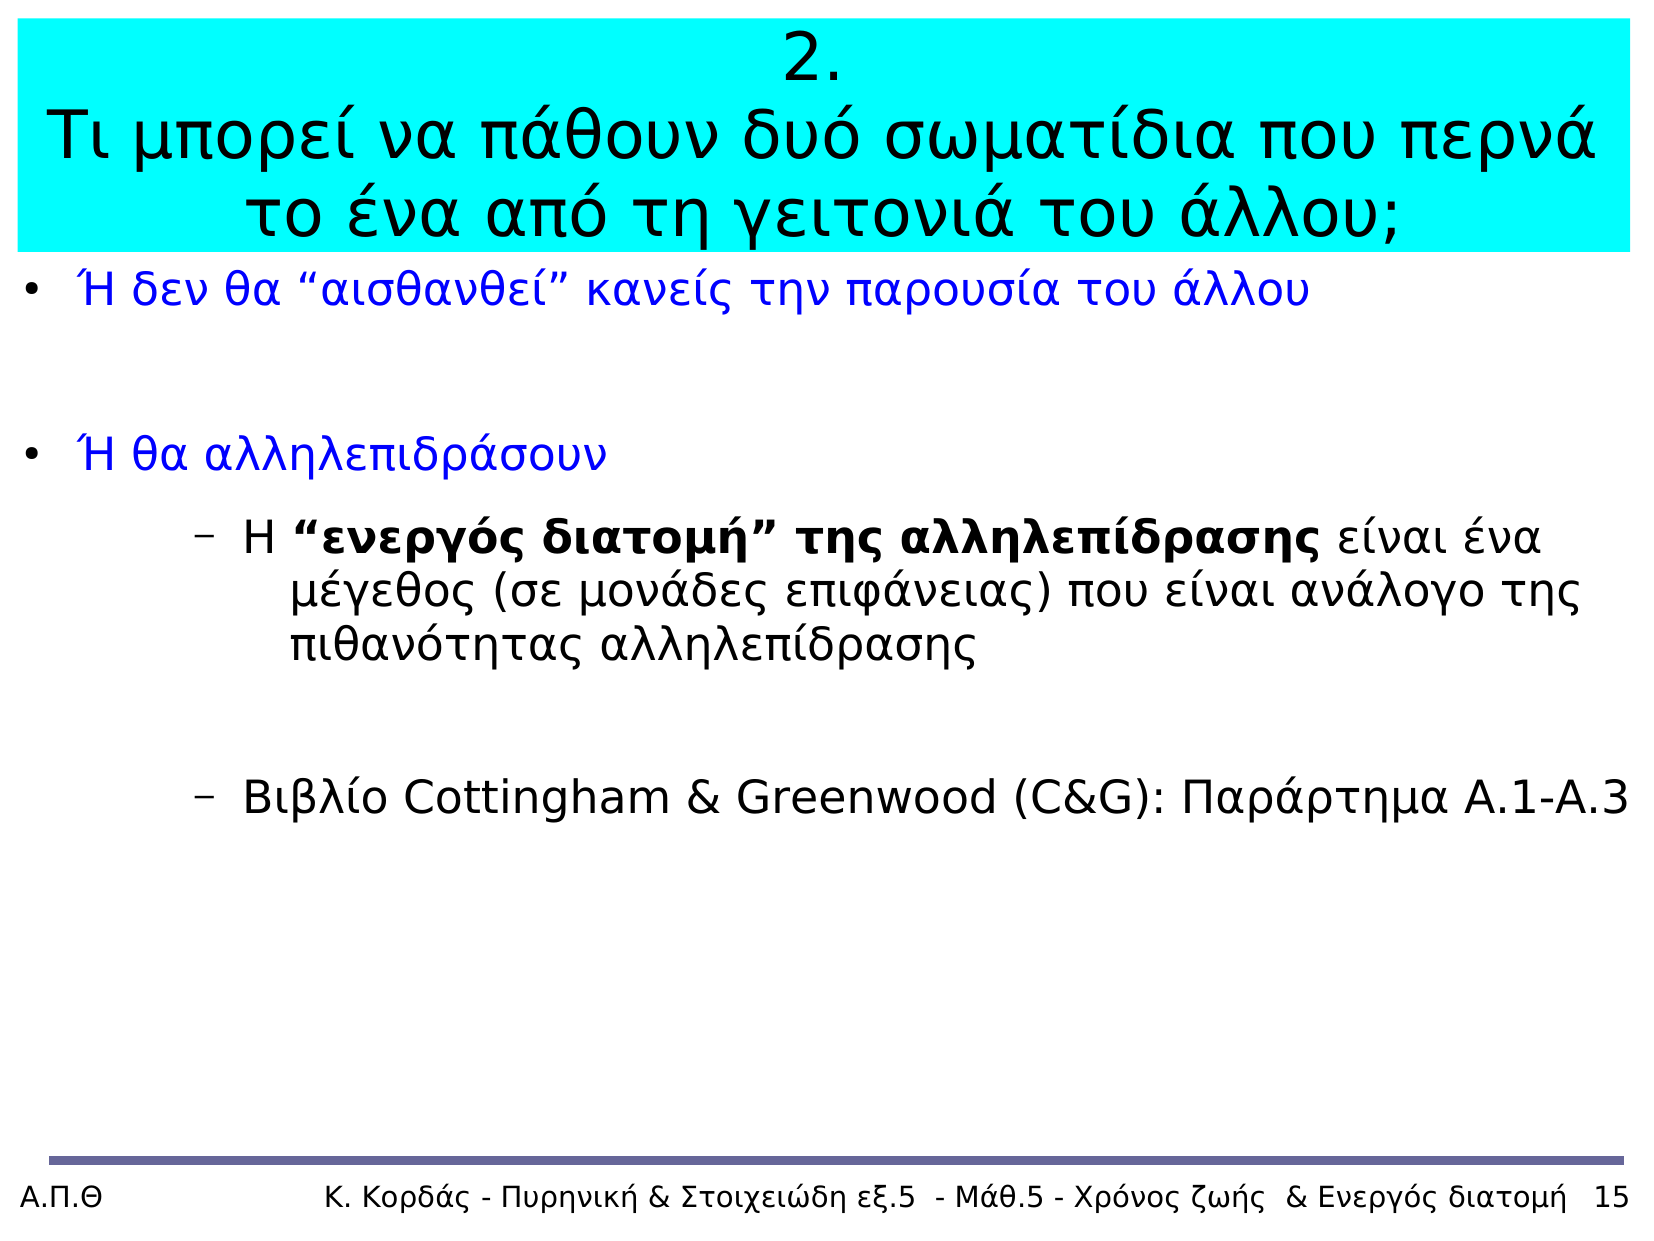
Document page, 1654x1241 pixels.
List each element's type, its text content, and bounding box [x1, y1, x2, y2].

list Ή δεν θα “αισθανθεί” κανείς την παρουσία του άλλου Ή θα αλληλεπιδράσουν Η “ενεργός διατομή” της αλληλεπίδρασης είναι ένα μέγεθος (σε μονάδες επιφάνειας) που είναι ανάλογο της πιθανότητας αλληλεπίδρασης Βιβλίο Cottingham & Greenwood (C&G): Παράρτημα Α.1-Α.3 [5, 179, 1642, 1029]
title 2. Τι μπορεί να πάθουν δυό σωματίδια που περνά το ένα από τη γειτονιά του άλλου; [17, 18, 1631, 179]
